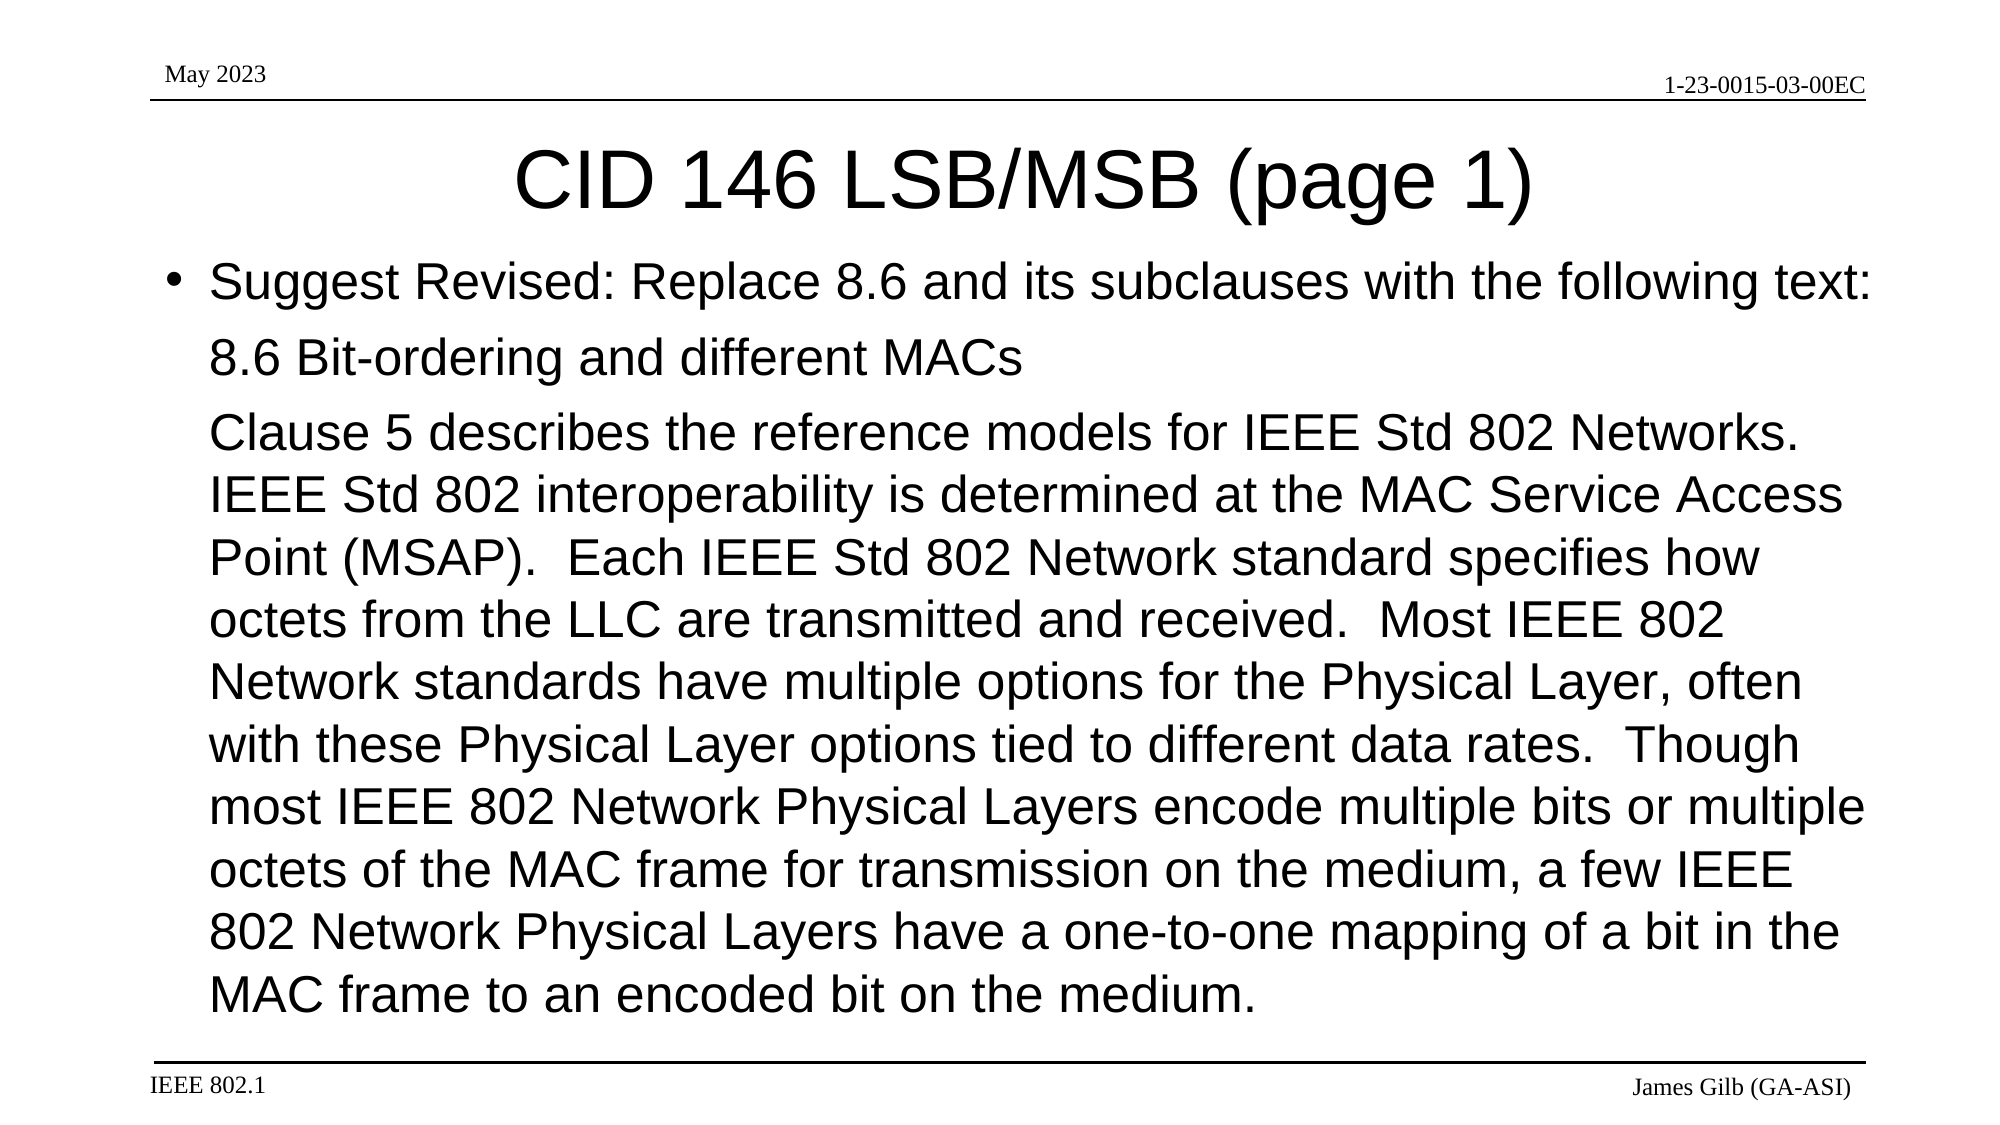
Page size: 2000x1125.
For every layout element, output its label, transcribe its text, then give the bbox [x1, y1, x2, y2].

list Suggest Revised: Replace 8.6 and its subclauses with the following text: 8.6 Bit-ordering and different MACs Clause 5 describes the reference models for IEEE Std 802 Networks. IEEE Std 802 interoperability is determined at the MAC Service Access Point (MSAP). Each IEEE Std 802 Network standard specifies how octets from the LLC are transmitted and received. Most IEEE 802 Network standards have multiple options for the Physical Layer, often with these Physical Layer options tied to different data rates. Though most IEEE 802 Network Physical Layers encode multiple bits or multiple octets of the MAC frame for transmission on the medium, a few IEEE 802 Network Physical Layers have a one-to-one mapping of a bit in the MAC frame to an encoded bit on the medium. [150, 239, 1900, 1051]
title CID 146 LSB/MSB (page 1) [149, 112, 1900, 238]
